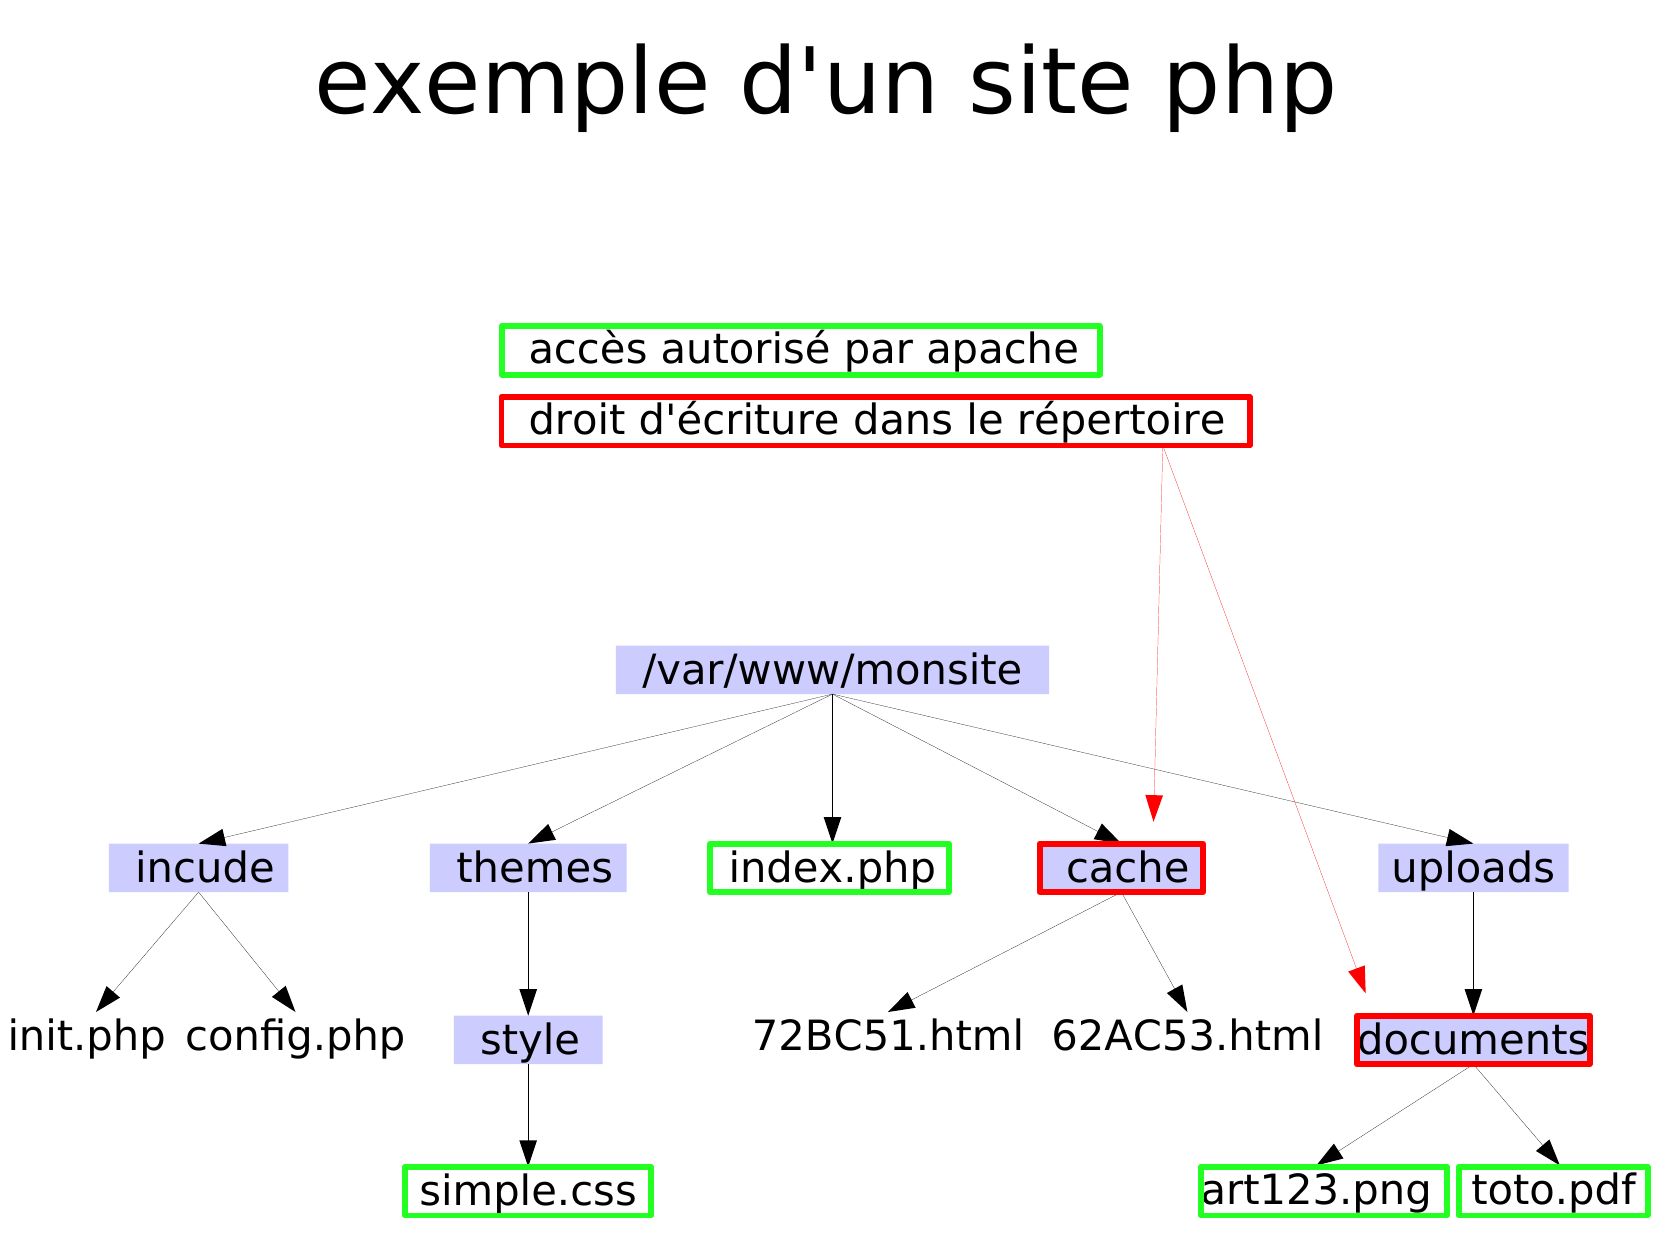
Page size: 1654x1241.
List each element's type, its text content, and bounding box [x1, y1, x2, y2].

text_box themes [429, 843, 627, 893]
text_box documents [1360, 1019, 1587, 1061]
text_box uploads [1378, 843, 1569, 893]
text_box config.php [185, 1012, 406, 1061]
text_box simple.css [419, 1170, 638, 1213]
text_box init.php [7, 1012, 185, 1061]
text_box 72BC51.html [751, 1012, 1025, 1061]
text_box /var/www/monsite [615, 645, 1050, 695]
text_box cache [1043, 847, 1200, 889]
text_box art123.png [1204, 1170, 1433, 1213]
text_box index.php [728, 847, 937, 889]
text_box style [453, 1015, 603, 1065]
text_box accès autorisé par apache [528, 324, 1080, 374]
text_box incude [108, 843, 289, 893]
text_box 62AC53.html [1051, 1012, 1324, 1061]
title exemple d'un site php [0, 17, 1654, 143]
text_box droit d'écriture dans le répertoire [528, 395, 1250, 445]
text_box toto.pdf [1471, 1170, 1645, 1213]
